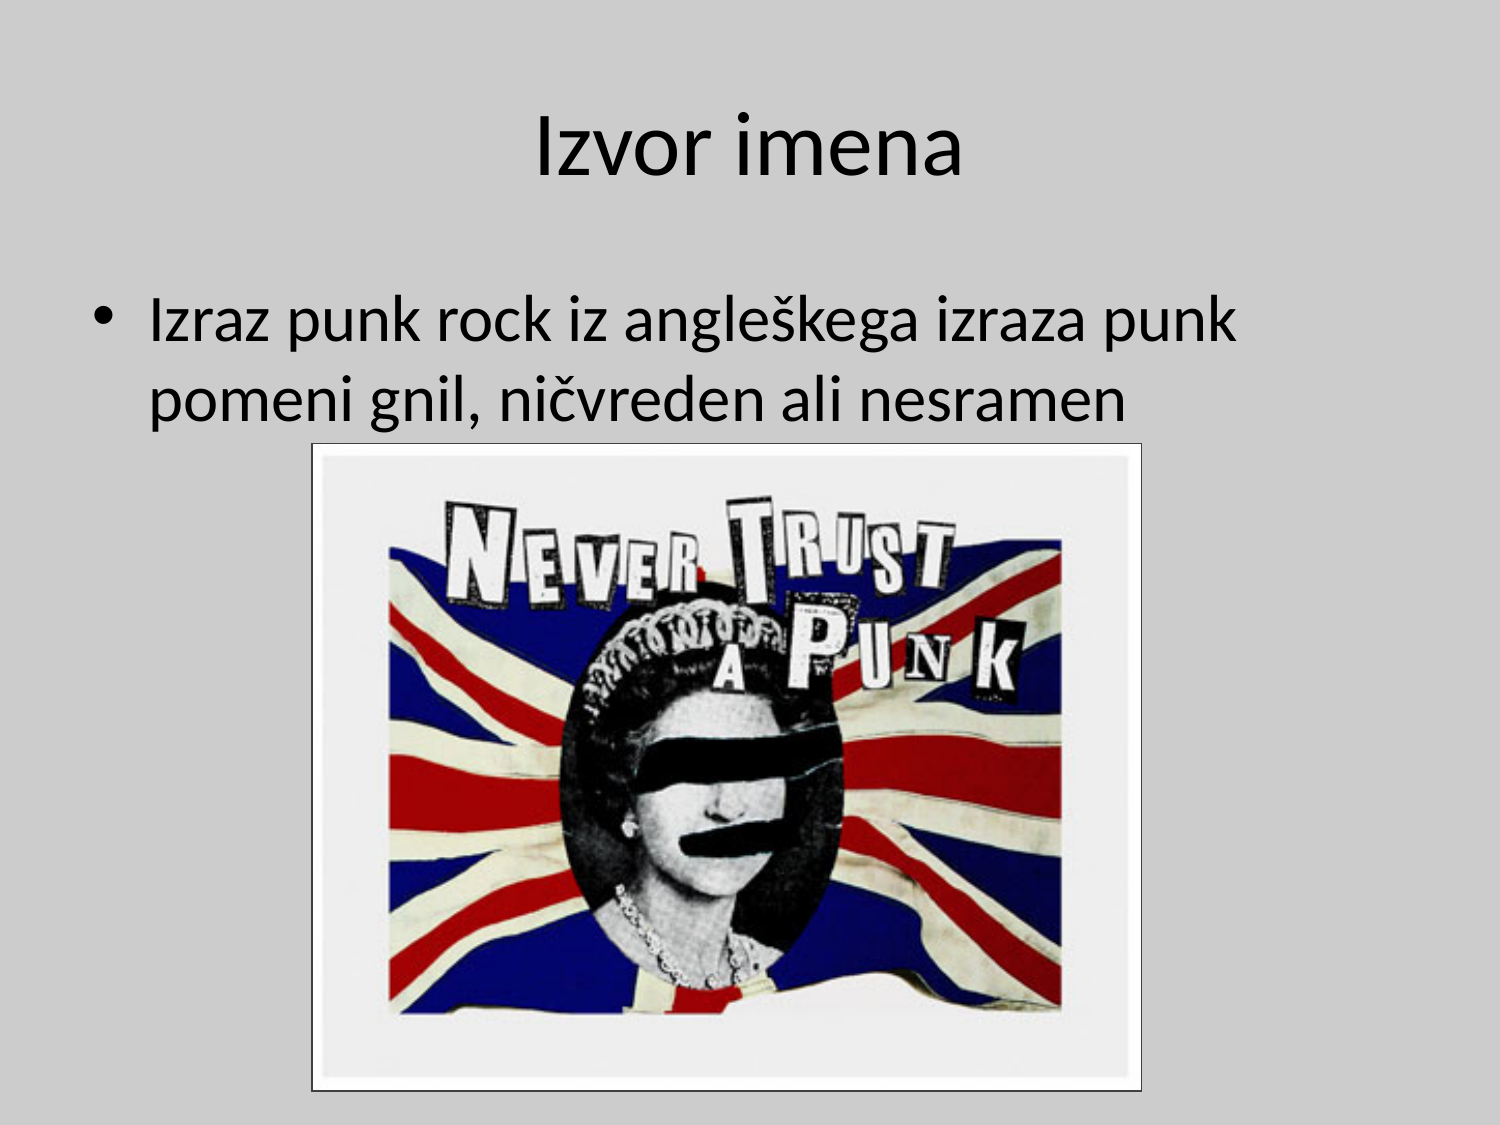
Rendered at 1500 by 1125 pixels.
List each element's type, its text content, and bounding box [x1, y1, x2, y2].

title Izvor imena [75, 45, 1425, 233]
picture [312, 444, 1141, 1091]
list Izraz punk rock iz angleškega izraza punk pomeni gnil, ničvreden ali nesramen [76, 267, 1427, 1010]
